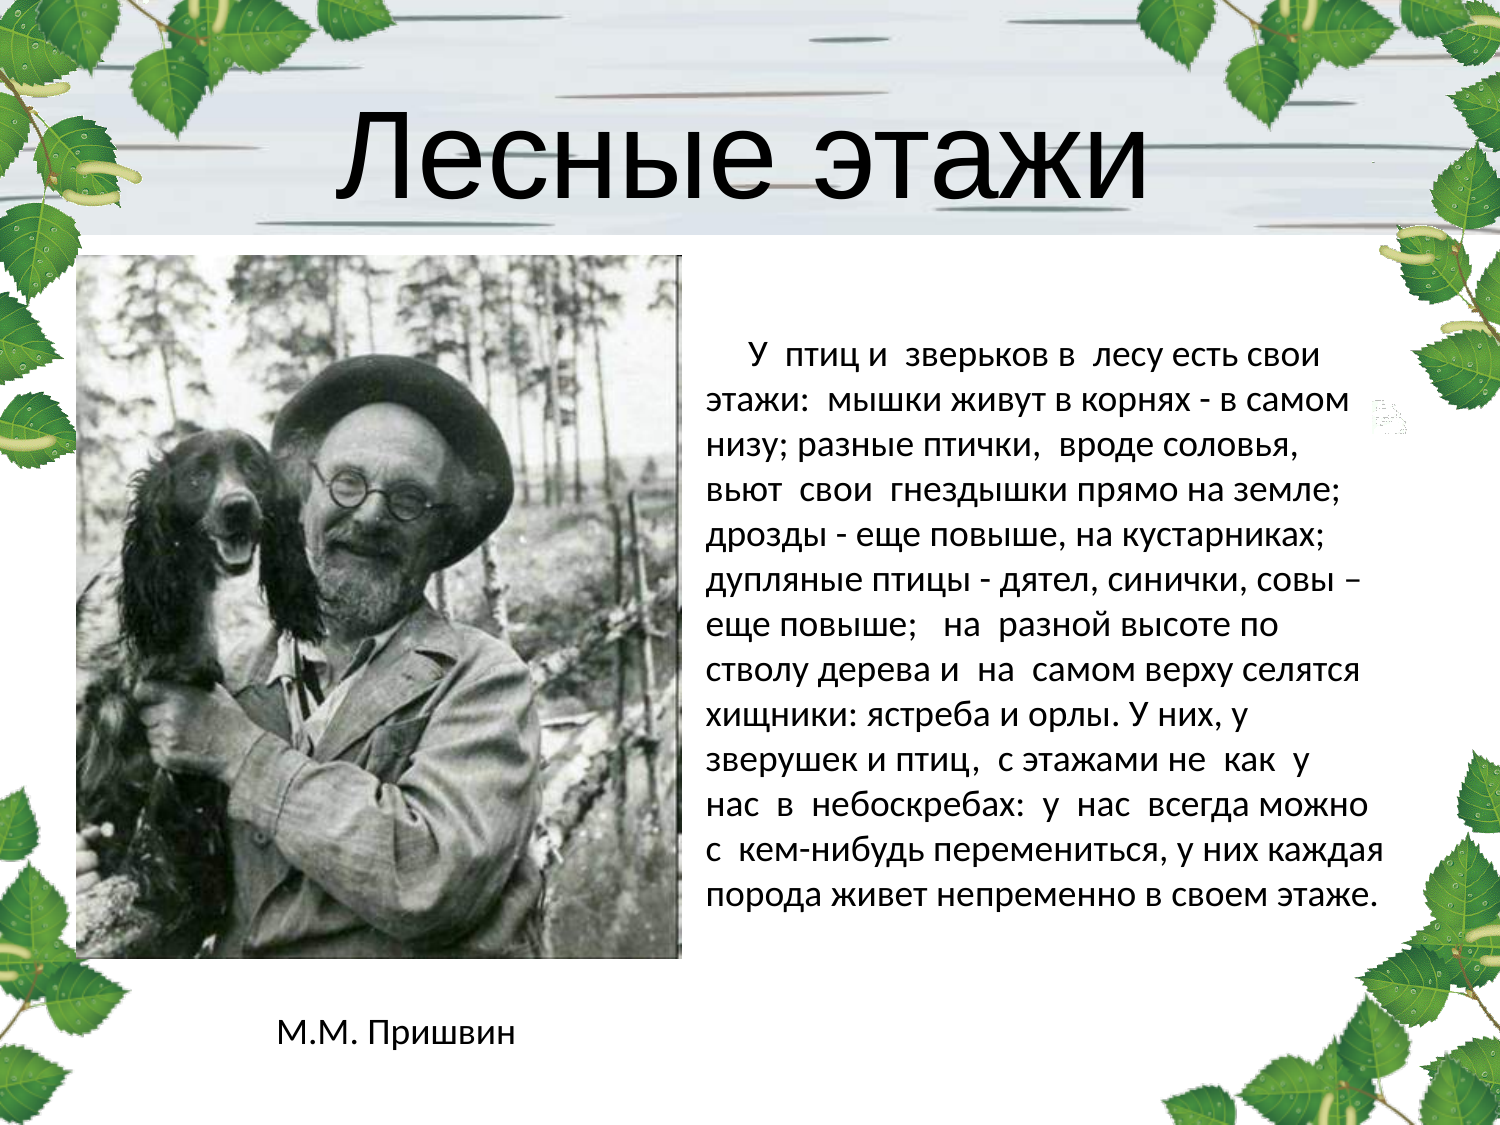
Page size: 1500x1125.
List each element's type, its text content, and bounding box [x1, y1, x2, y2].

text_box У птиц и зверьков в лесу есть свои этажи: мышки живут в корнях - в самом низу; разные птички, вроде соловья, вьют свои гнездышки прямо на земле; дрозды - еще повыше, на кустарниках; дупляные птицы - дятел, синички, совы – еще повыше; на разной высоте по стволу дерева и на самом верху селятся хищники: ястреба и орлы. У них, у зверушек и птиц, с этажами не как у нас в небоскребах: у нас всегда можно с кем-нибудь перемениться, у них каждая порода живет непременно в своем этаже. [690, 321, 1400, 967]
text_box Лесные этажи [206, 66, 1282, 206]
text_box М.М. Пришвин [261, 999, 532, 1060]
picture [1160, 749, 1500, 1125]
picture [0, 0, 1500, 1125]
